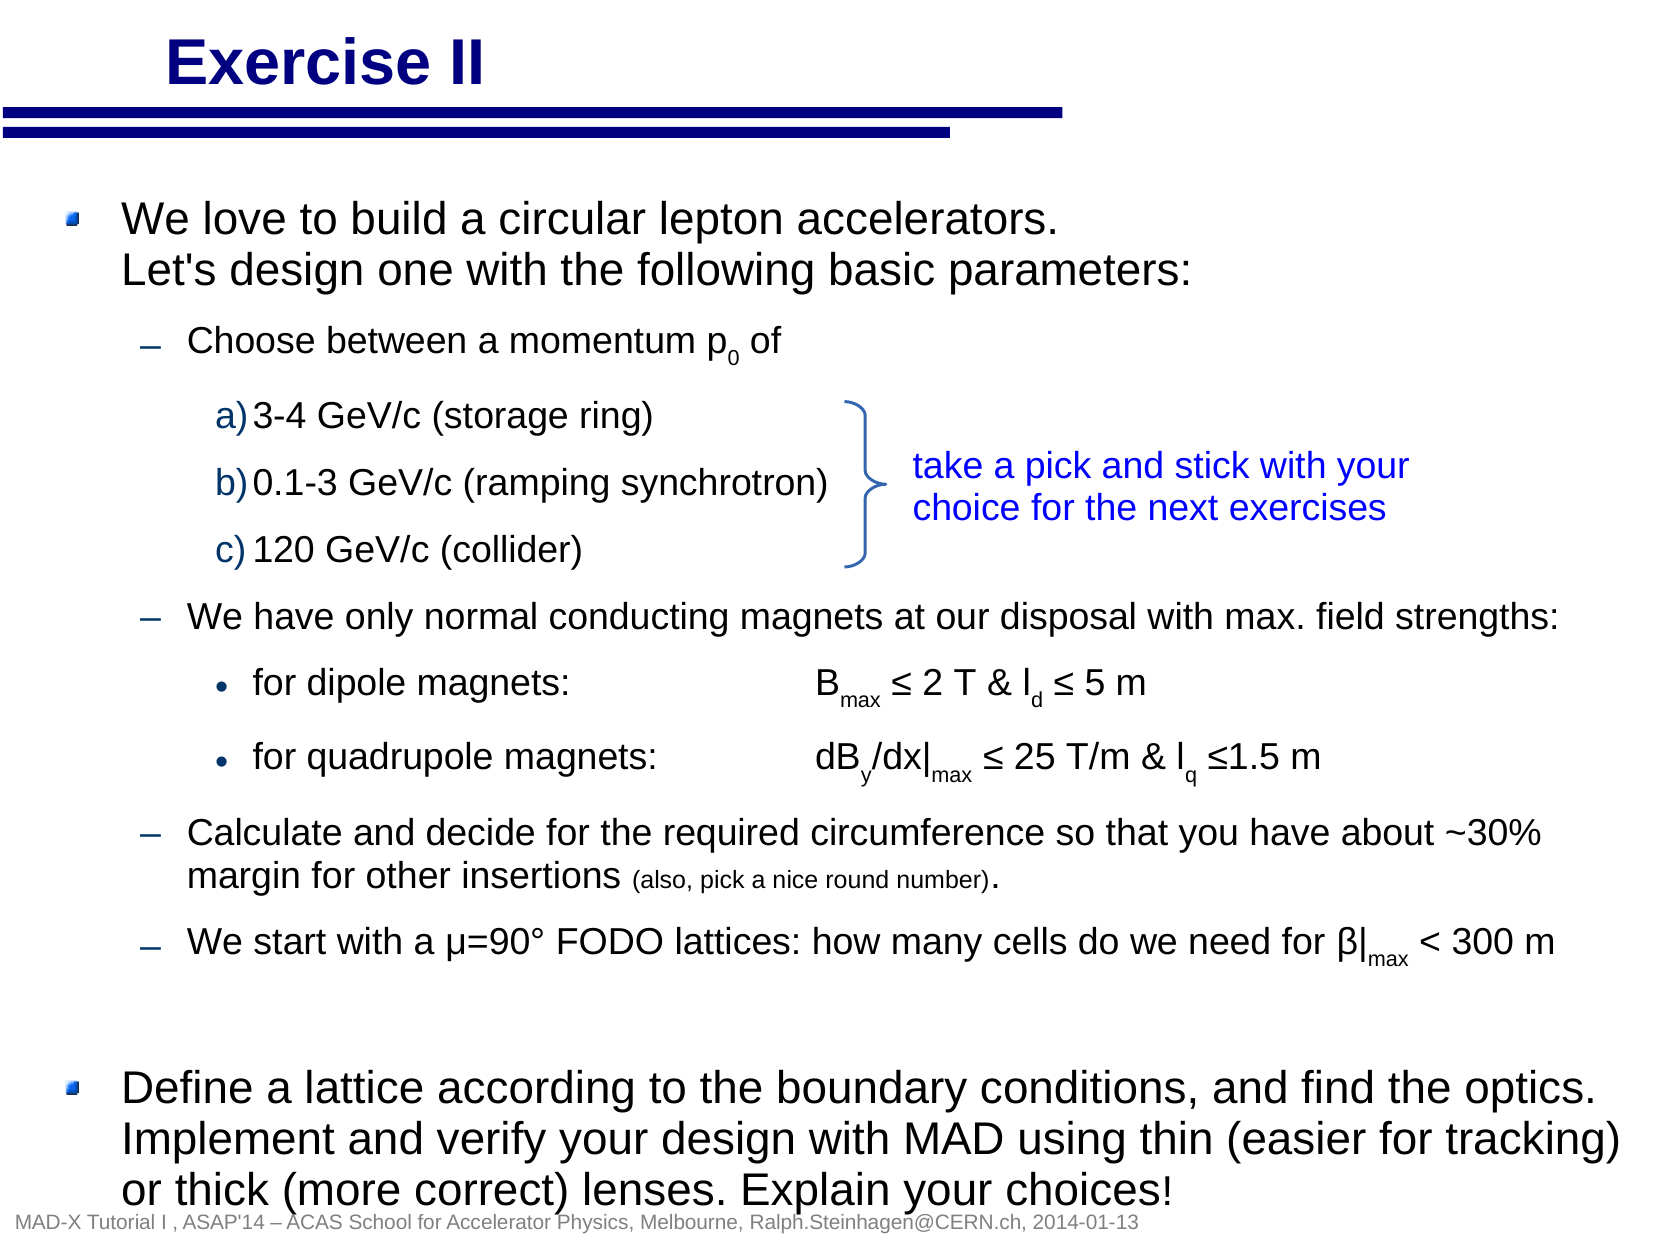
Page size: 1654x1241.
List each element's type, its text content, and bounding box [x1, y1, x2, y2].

list We love to build a circular lepton accelerators. Let's design one with the following basic parameters: Choose between a momentum p0 of 3-4 GeV/c (storage ring) 0.1-3 GeV/c (ramping synchrotron) 120 GeV/c (collider) We have only normal conducting magnets at our disposal with max. field strengths: for dipole magnets: Bmax ≤ 2 T & ld ≤ 5 m for quadrupole magnets: dBy/dx|max ≤ 25 T/m & lq ≤1.5 m Calculate and decide for the required circumference so that you have about ~30% margin for other insertions (also, pick a nice round number). We start with a μ=90° FODO lattices: how many cells do we need for β|max < 300 m Deﬁne a lattice according to the boundary conditions, and ﬁnd the optics. Implement and verify your design with MAD using thin (easier for tracking) or thick (more correct) lenses. Explain your choices! [65, 192, 1628, 1216]
title Exercise II [165, 0, 1323, 124]
text_box take a pick and stick with your choice for the next exercises [897, 437, 1435, 536]
